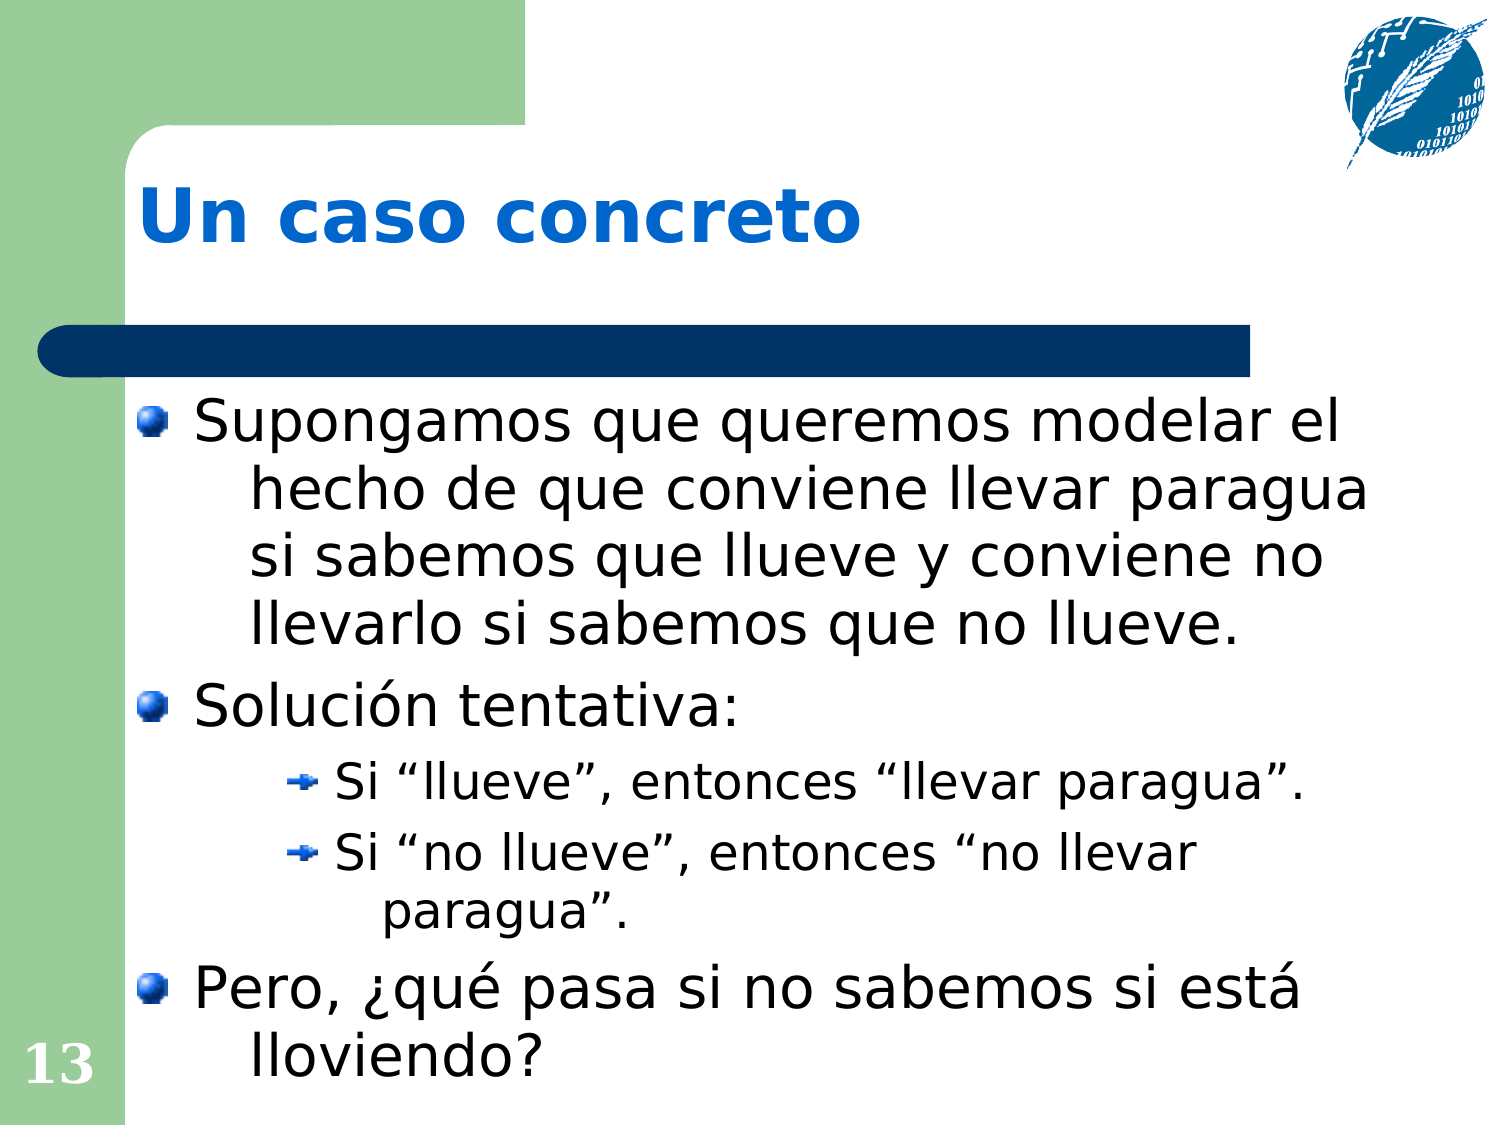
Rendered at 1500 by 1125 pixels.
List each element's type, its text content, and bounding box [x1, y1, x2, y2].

title Un caso concreto [136, 136, 1414, 301]
picture [1436, 127, 1450, 136]
picture [1341, 15, 1487, 172]
list Supongamos que queremos modelar el hecho de que conviene llevar paragua si sabemos que llueve y conviene no llevarlo si sabemos que no llueve. Solución tentativa: Si “llueve”, entonces “llevar paragua”. Si “no llueve”, entonces “no llevar paragua”. Pero, ¿qué pasa si no sabemos si está lloviendo? [137, 387, 1400, 1045]
picture [1427, 138, 1431, 148]
picture [1433, 139, 1440, 147]
picture [1416, 140, 1425, 149]
